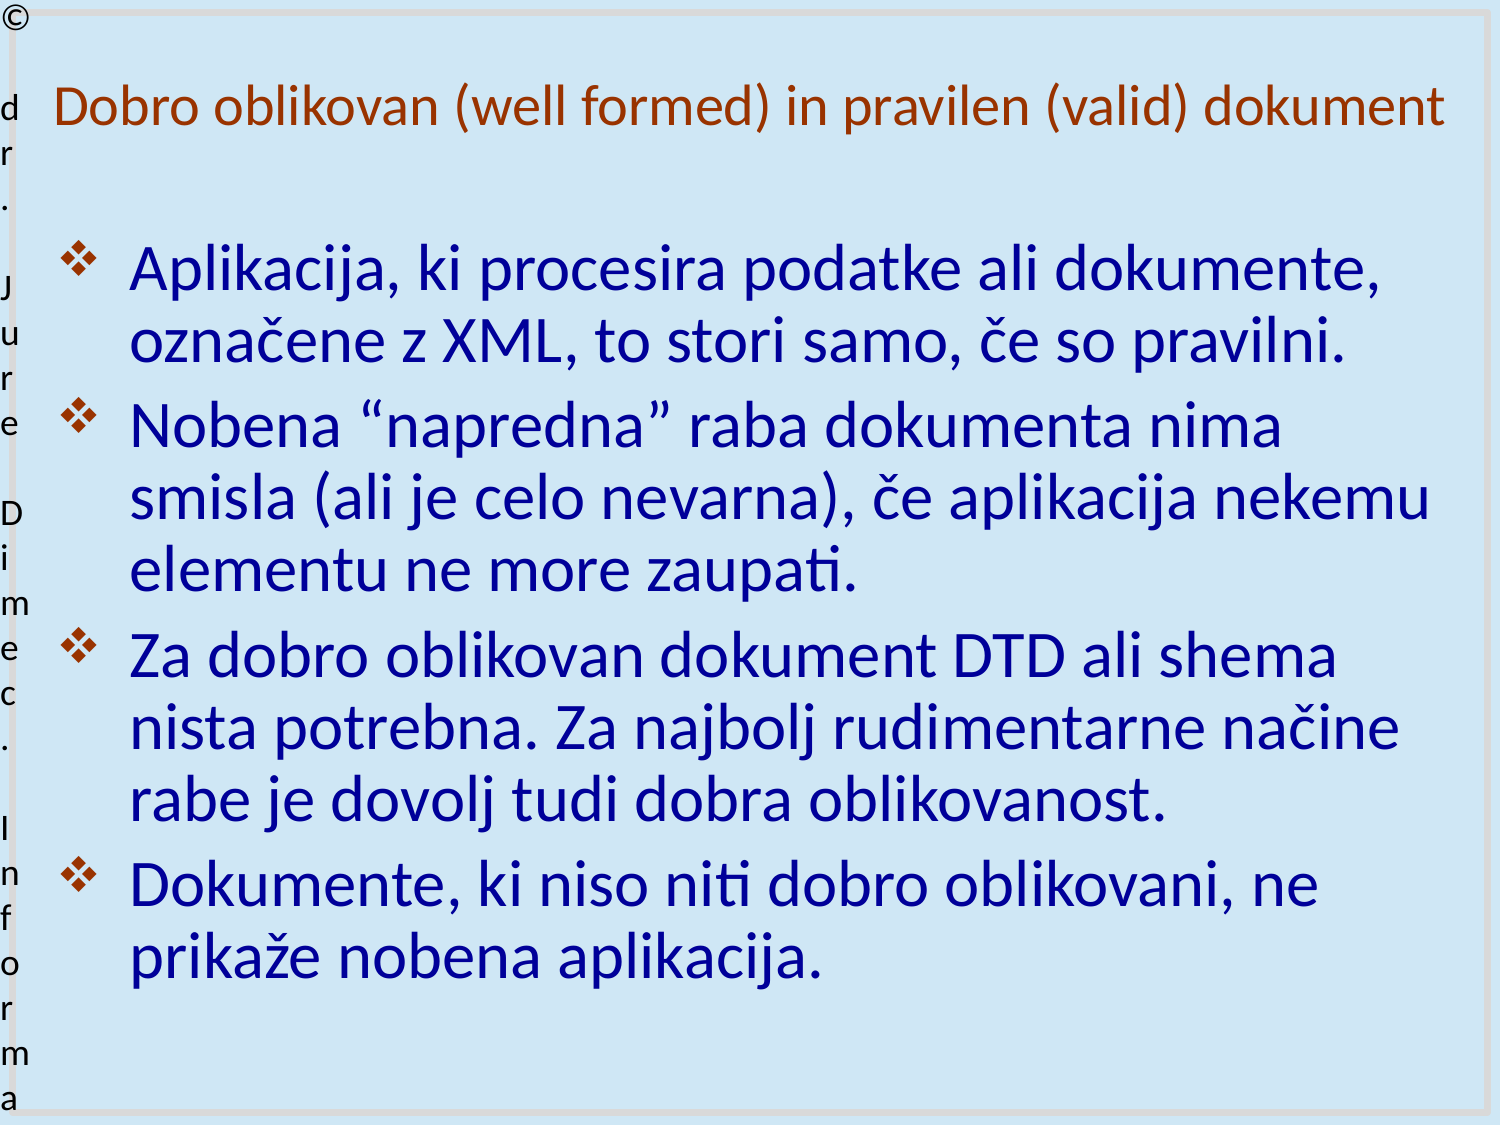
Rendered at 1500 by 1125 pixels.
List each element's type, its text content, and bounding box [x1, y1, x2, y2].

list Aplikacija, ki procesira podatke ali dokumente, označene z XML, to stori samo, če so pravilni. Nobena “napredna” raba dokumenta nima smisla (ali je celo nevarna), če aplikacija nekemu elementu ne more zaupati. Za dobro oblikovan dokument DTD ali shema nista potrebna. Za najbolj rudimentarne načine rabe je dovolj tudi dobra oblikovanost. Dokumente, ki niso niti dobro oblikovani, ne prikaže nobena aplikacija. [41, 224, 1471, 1075]
title Dobro oblikovan (well formed) in pravilen (valid) dokument [0, 31, 1500, 173]
